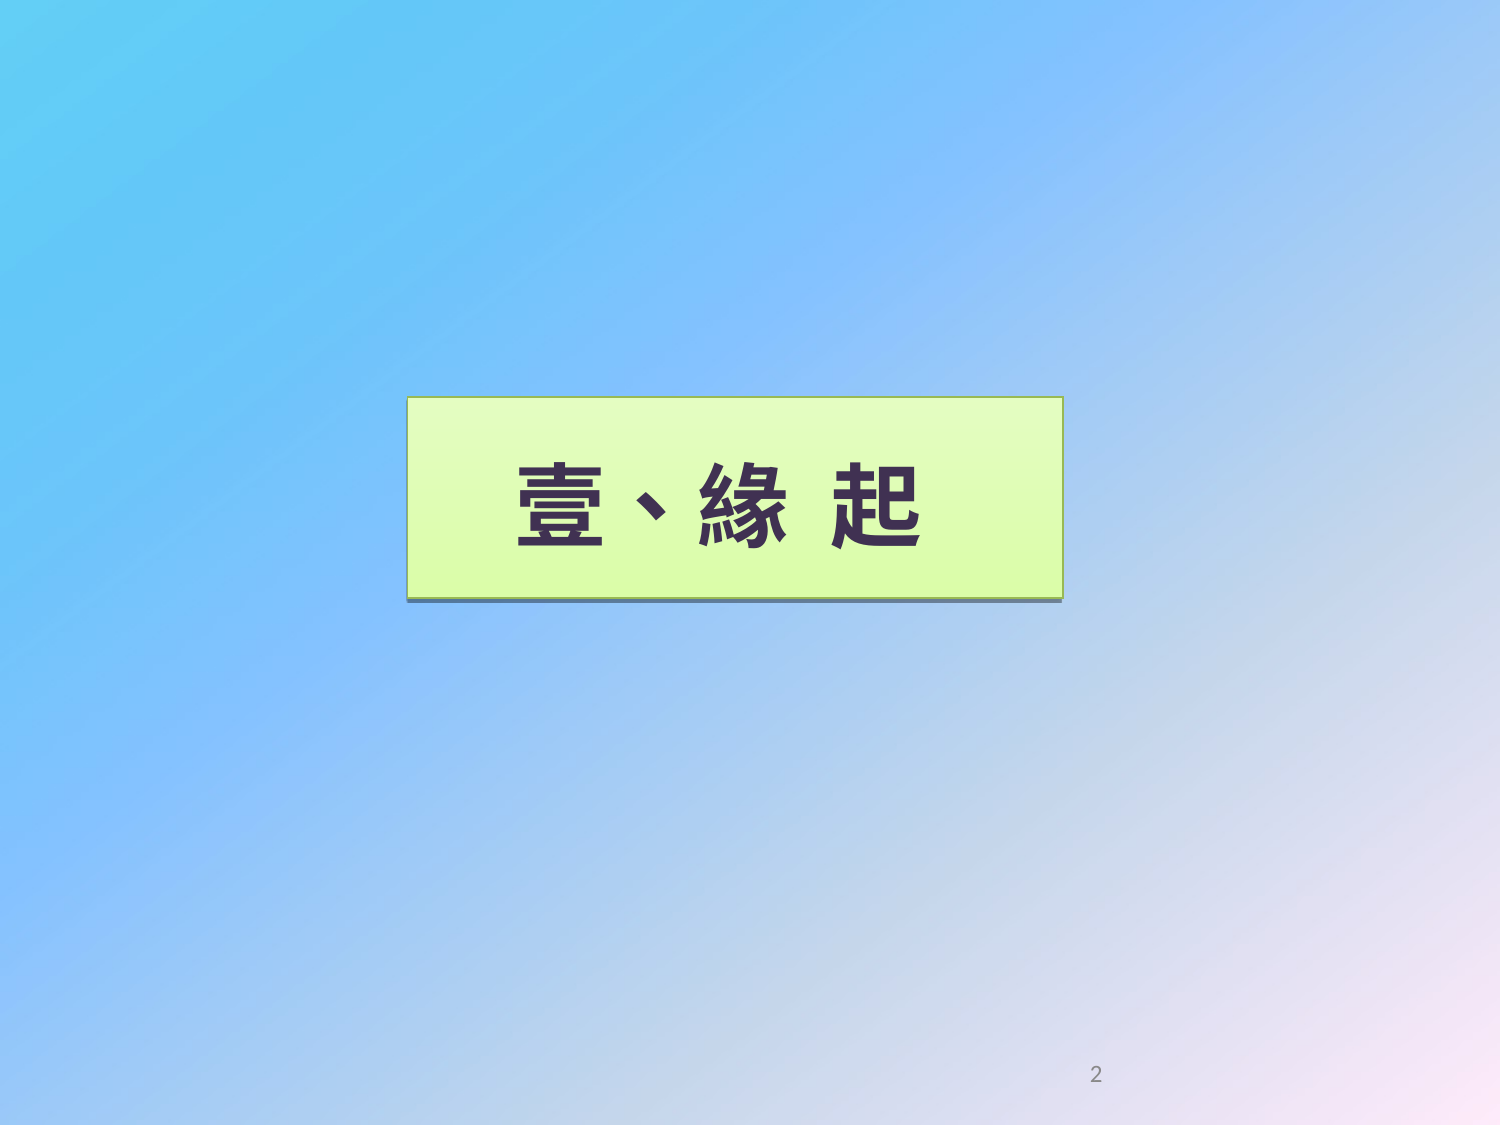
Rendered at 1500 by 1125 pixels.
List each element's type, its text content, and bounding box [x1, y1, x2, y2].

list 壹、緣 起 [407, 397, 1063, 598]
text_box [1074, 1042, 1426, 1103]
